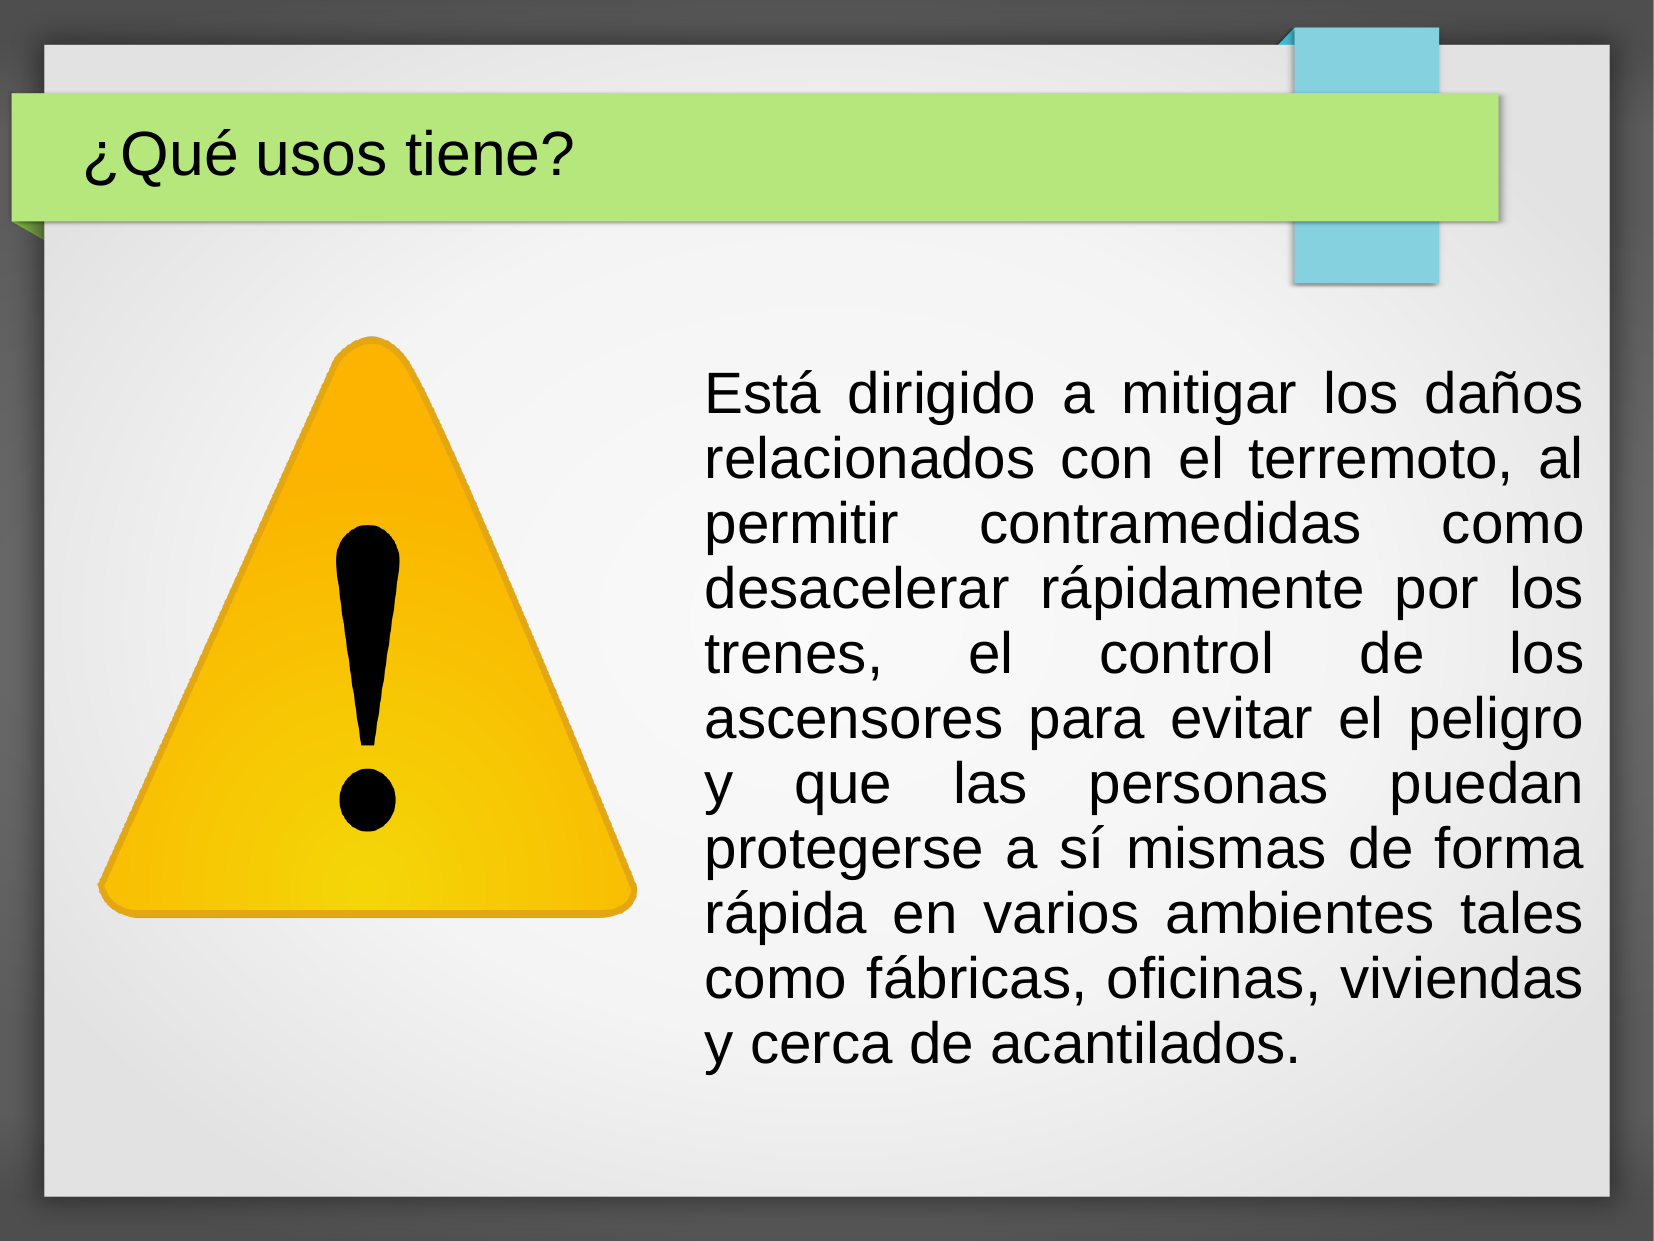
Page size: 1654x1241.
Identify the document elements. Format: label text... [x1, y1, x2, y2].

title ¿Qué usos tiene? [82, 94, 1264, 213]
picture [0, 0, 1654, 1241]
text_box Está dirigido a mitigar los daños relacionados con el terremoto, al permitir contramedidas como desacelerar rápidamente por los trenes, el control de los ascensores para evitar el peligro y que las personas puedan protegerse a sí mismas de forma rápida en varios ambientes tales como fábricas, oficinas, viviendas y cerca de acantilados. [690, 353, 1601, 1087]
